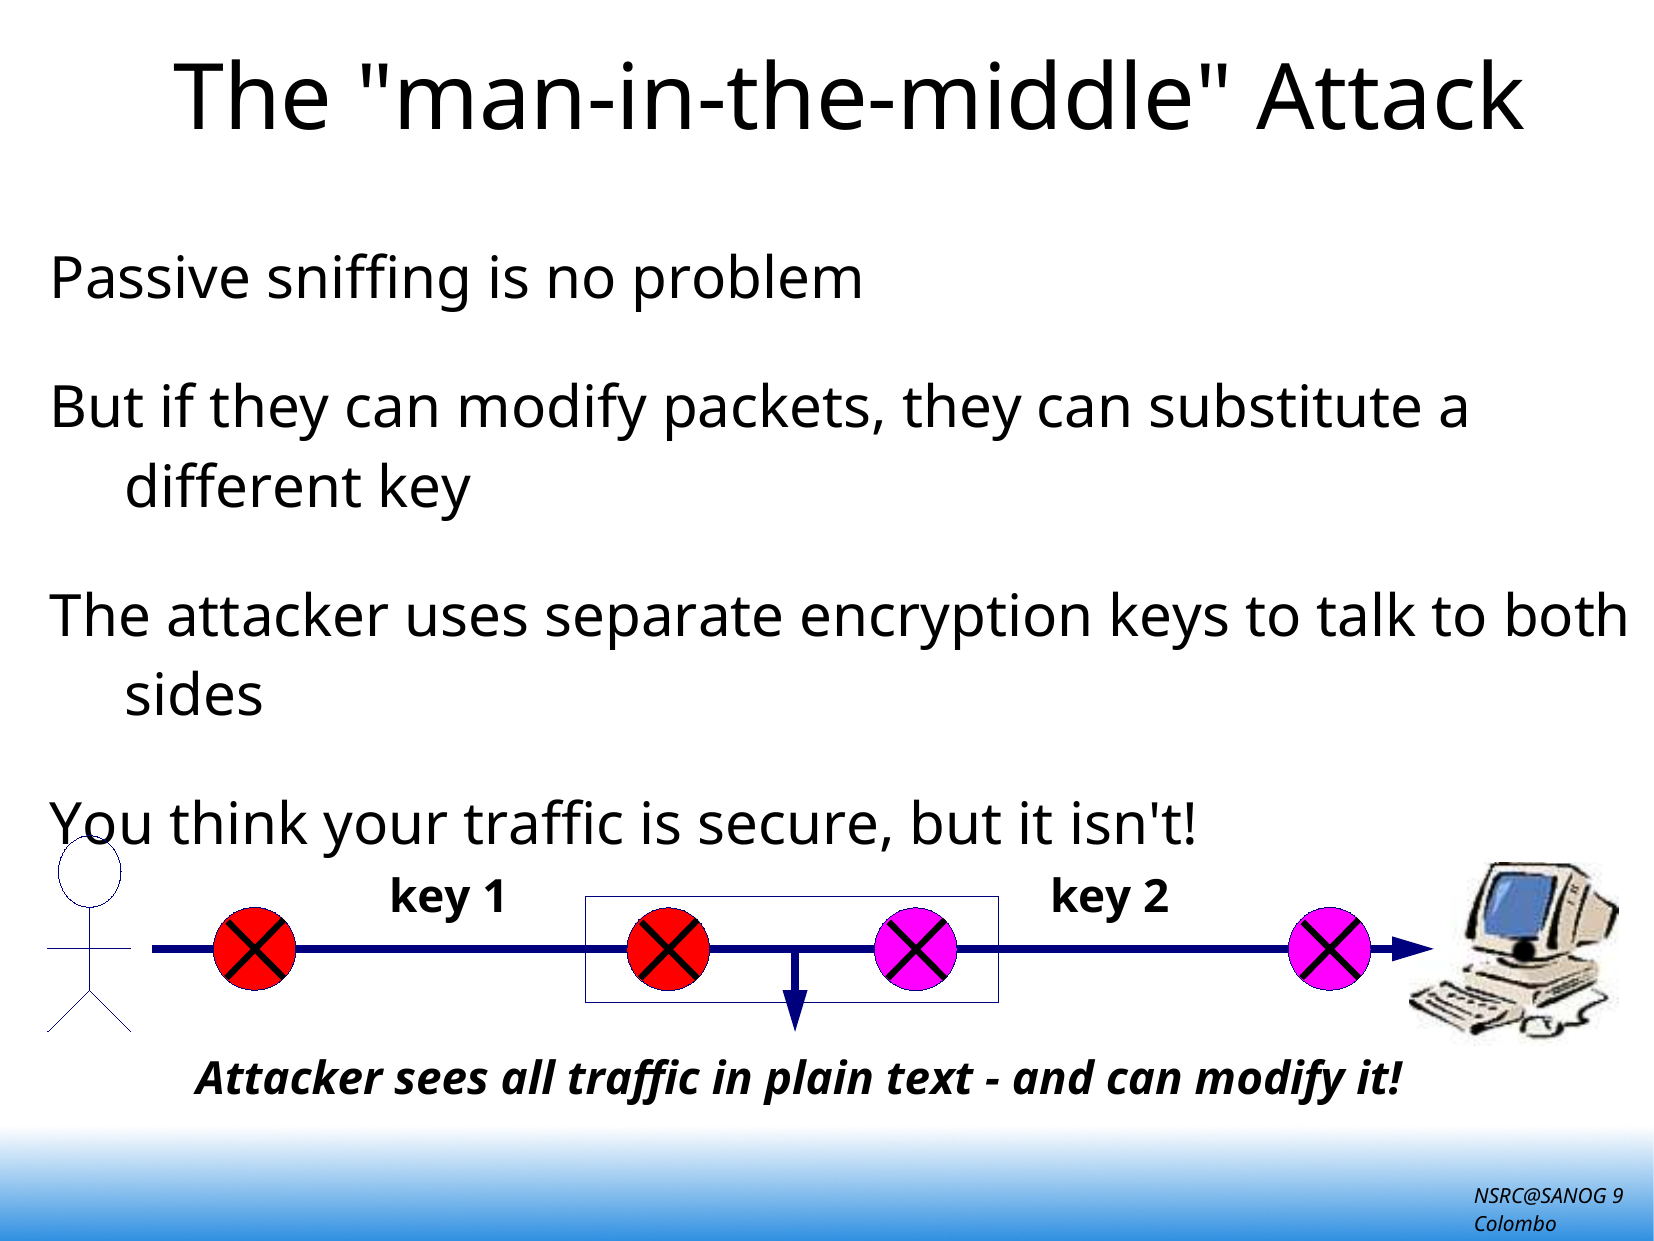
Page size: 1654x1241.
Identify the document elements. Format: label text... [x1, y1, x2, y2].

text_box [922, 923, 958, 976]
title The "man-in-the-middle" Attack [71, 32, 1628, 230]
text_box [626, 907, 695, 991]
list Passive sniffing is no problem But if they can modify packets, they can substitute a different key The attacker uses separate encryption keys to talk to both sides You think your traffic is secure, but it isn't! [49, 236, 1632, 826]
text_box [261, 922, 296, 975]
text_box key 1 [389, 862, 509, 926]
text_box [1336, 922, 1372, 975]
picture [1409, 862, 1619, 1046]
text_box [1288, 907, 1356, 991]
text_box Attacker sees all traffic in plain text - and can modify it! [196, 1045, 1404, 1108]
text_box [213, 907, 281, 991]
text_box [874, 907, 943, 991]
text_box key 2 [1050, 862, 1170, 926]
text_box [674, 922, 710, 976]
picture [0, 1124, 1654, 1241]
